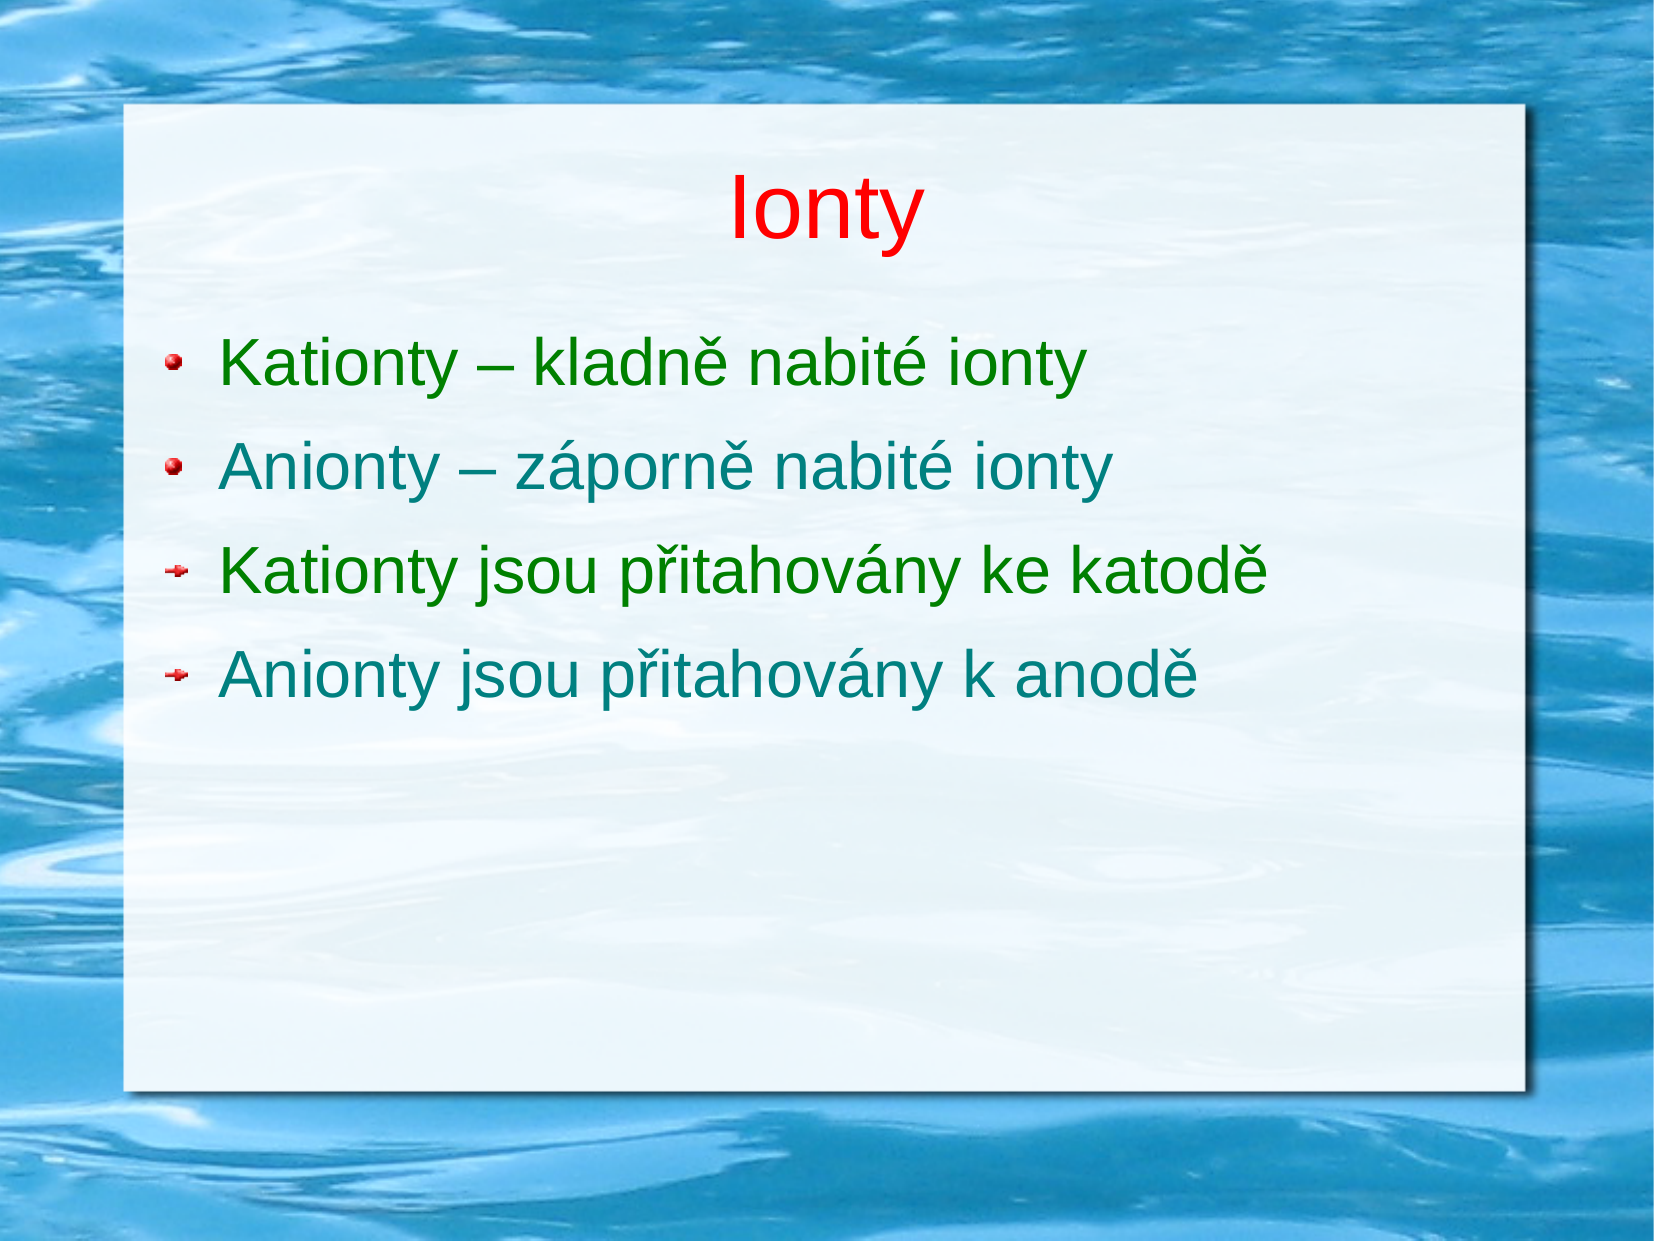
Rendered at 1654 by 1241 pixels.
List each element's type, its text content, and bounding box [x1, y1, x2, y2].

picture [0, 0, 1654, 1241]
list Kationty – kladně nabité ionty Anionty – záporně nabité ionty Kationty jsou přitahovány ke katodě Anionty jsou přitahovány k anodě [147, 324, 1506, 1045]
title Ionty [147, 118, 1506, 296]
